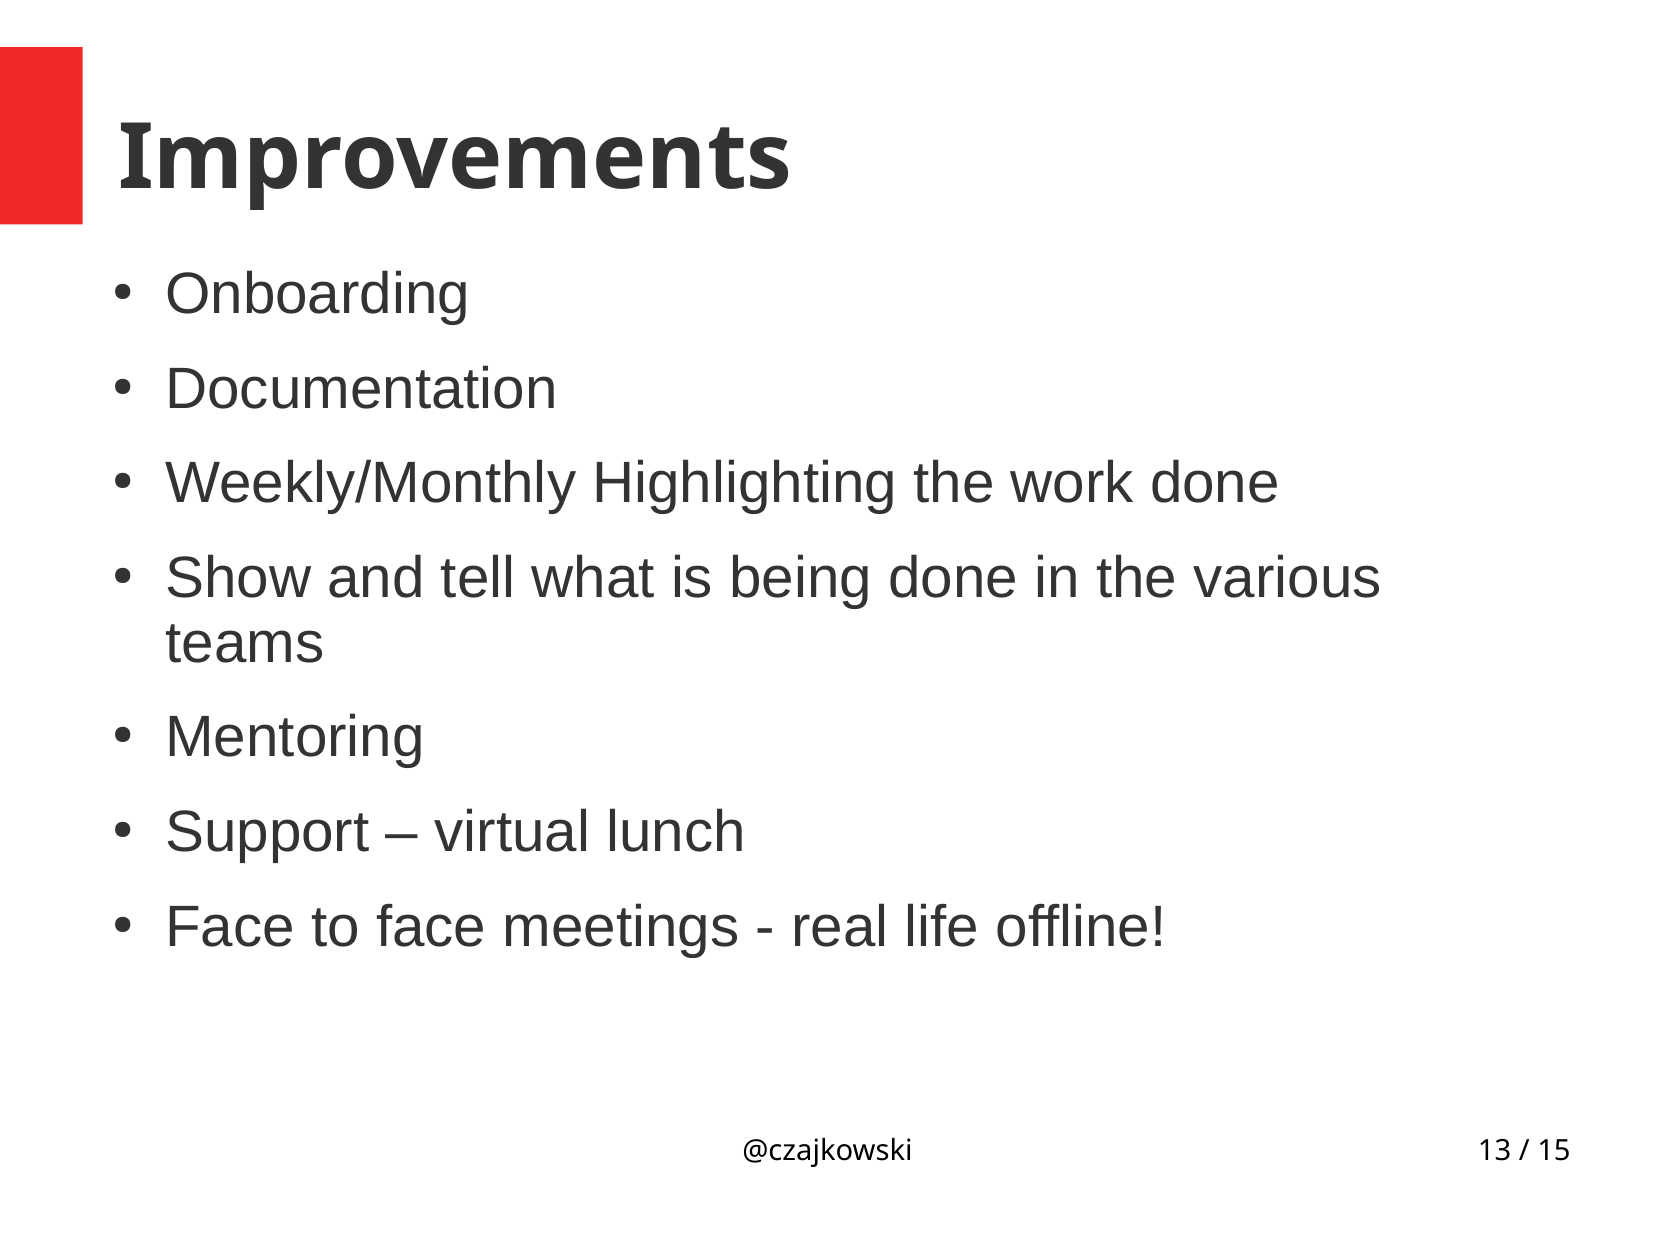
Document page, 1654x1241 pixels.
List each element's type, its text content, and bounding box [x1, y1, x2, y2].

list Onboarding Documentation Weekly/Monthly Highlighting the work done Show and tell what is being done in the various teams Mentoring Support – virtual lunch Face to face meetings - real life offline! [94, 261, 1512, 981]
title Improvements [118, 45, 1571, 260]
